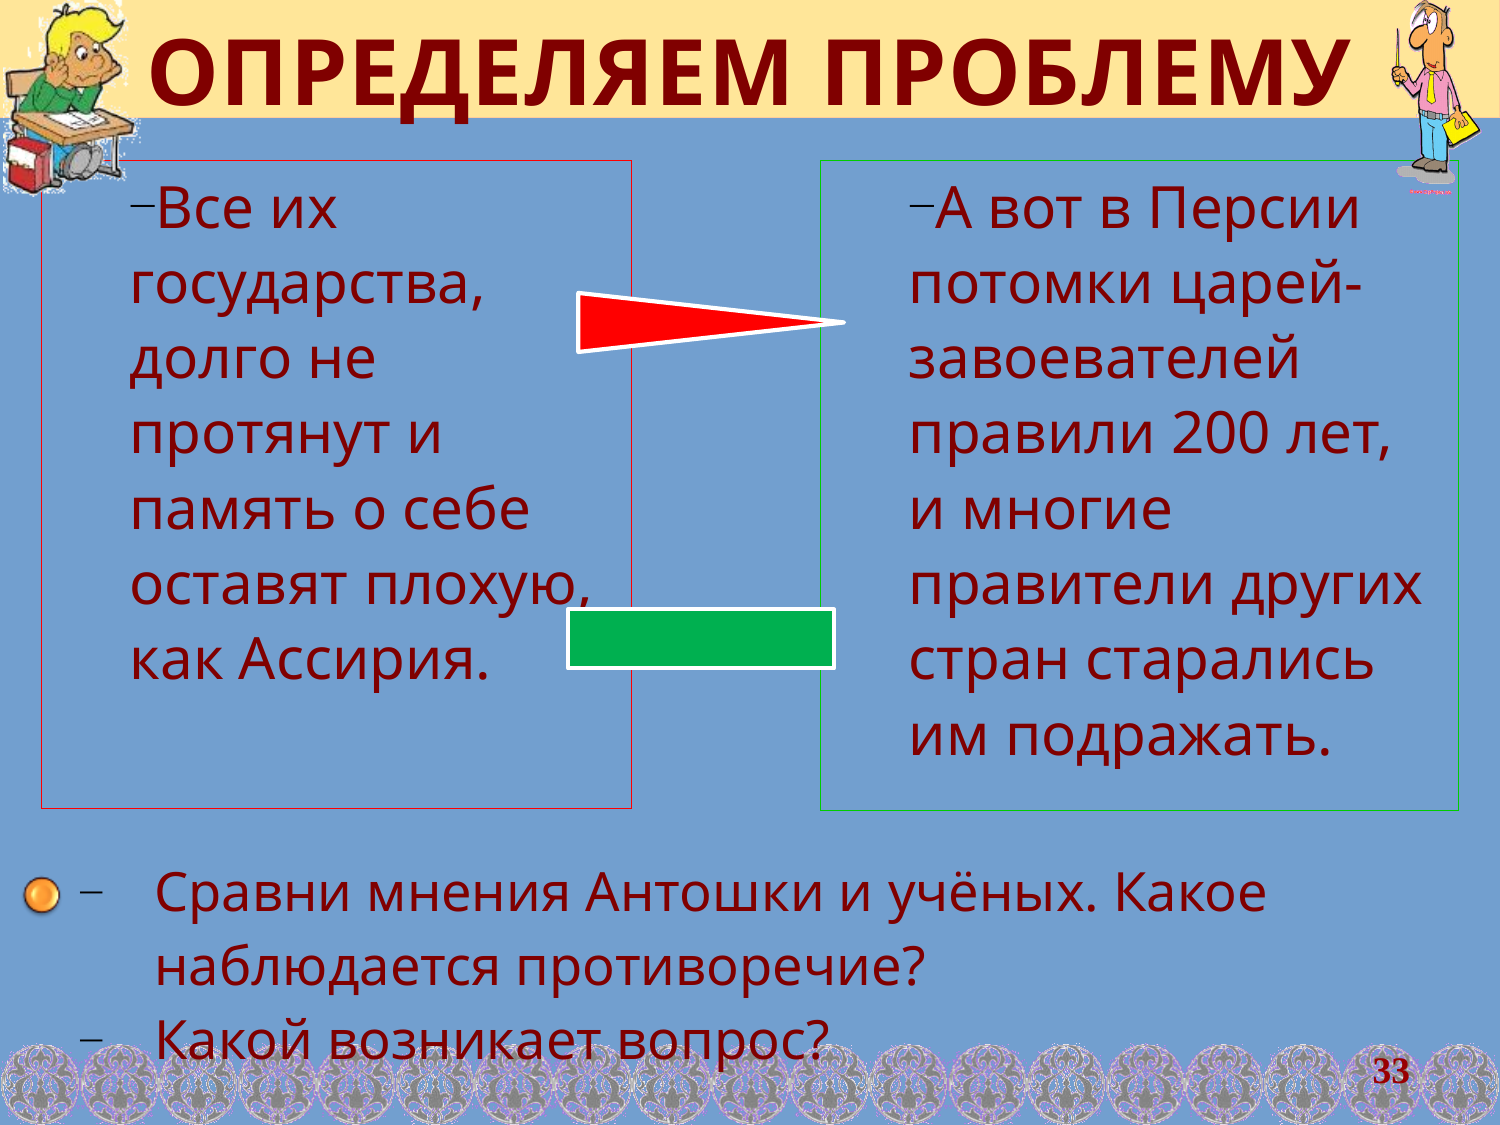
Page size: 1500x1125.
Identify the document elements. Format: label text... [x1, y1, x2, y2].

list Все их государства, долго не протянут и память о себе оставят плохую, как Ассирия. [41, 160, 632, 809]
text_box [578, 292, 845, 352]
list А вот в Персии потомки царей-завоевателей правили 200 лет, и многие правители других стран старались им подражать. [820, 160, 1459, 811]
picture [1351, 0, 1500, 197]
picture [0, 1043, 1500, 1125]
title ОПРЕДЕЛЯЕМ ПРОБЛЕМУ [163, 0, 1351, 203]
slide_number <number><number> [1074, 1042, 1425, 1103]
picture [17, 873, 64, 921]
picture [3, 0, 163, 197]
text_box Сравни мнения Антошки и учёных. Какое наблюдается противоречие? Какой возникает вопрос? [64, 846, 1479, 1083]
text_box [568, 609, 834, 669]
